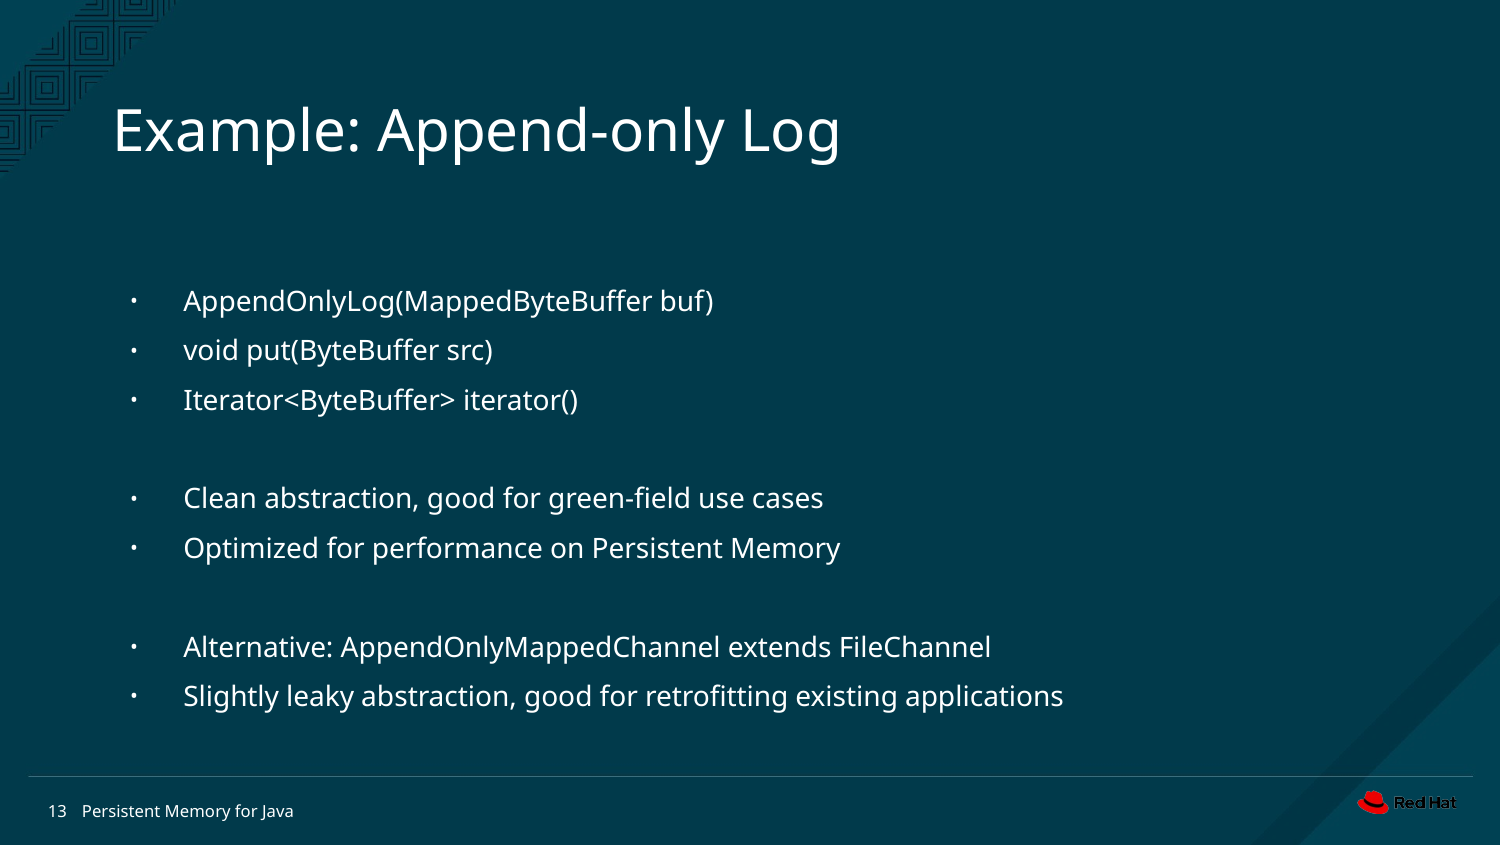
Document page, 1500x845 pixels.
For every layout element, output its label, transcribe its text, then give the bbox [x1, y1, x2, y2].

picture [1406, 800, 1413, 808]
title Example: Append-only Log [112, 0, 1388, 169]
list AppendOnlyLog(MappedByteBuffer buf) void put(ByteBuffer src) Iterator<ByteBuffer> iterator() Clean abstraction, good for green-field use cases Optimized for performance on Persistent Memory Alternative: AppendOnlyMappedChannel extends FileChannel Slightly leaky abstraction, good for retrofitting existing applications [112, 281, 1388, 772]
picture [99, 38, 103, 49]
picture [1416, 797, 1425, 808]
picture [1430, 797, 1449, 808]
picture [1395, 797, 1404, 808]
picture [1451, 797, 1455, 808]
picture [1358, 791, 1388, 813]
